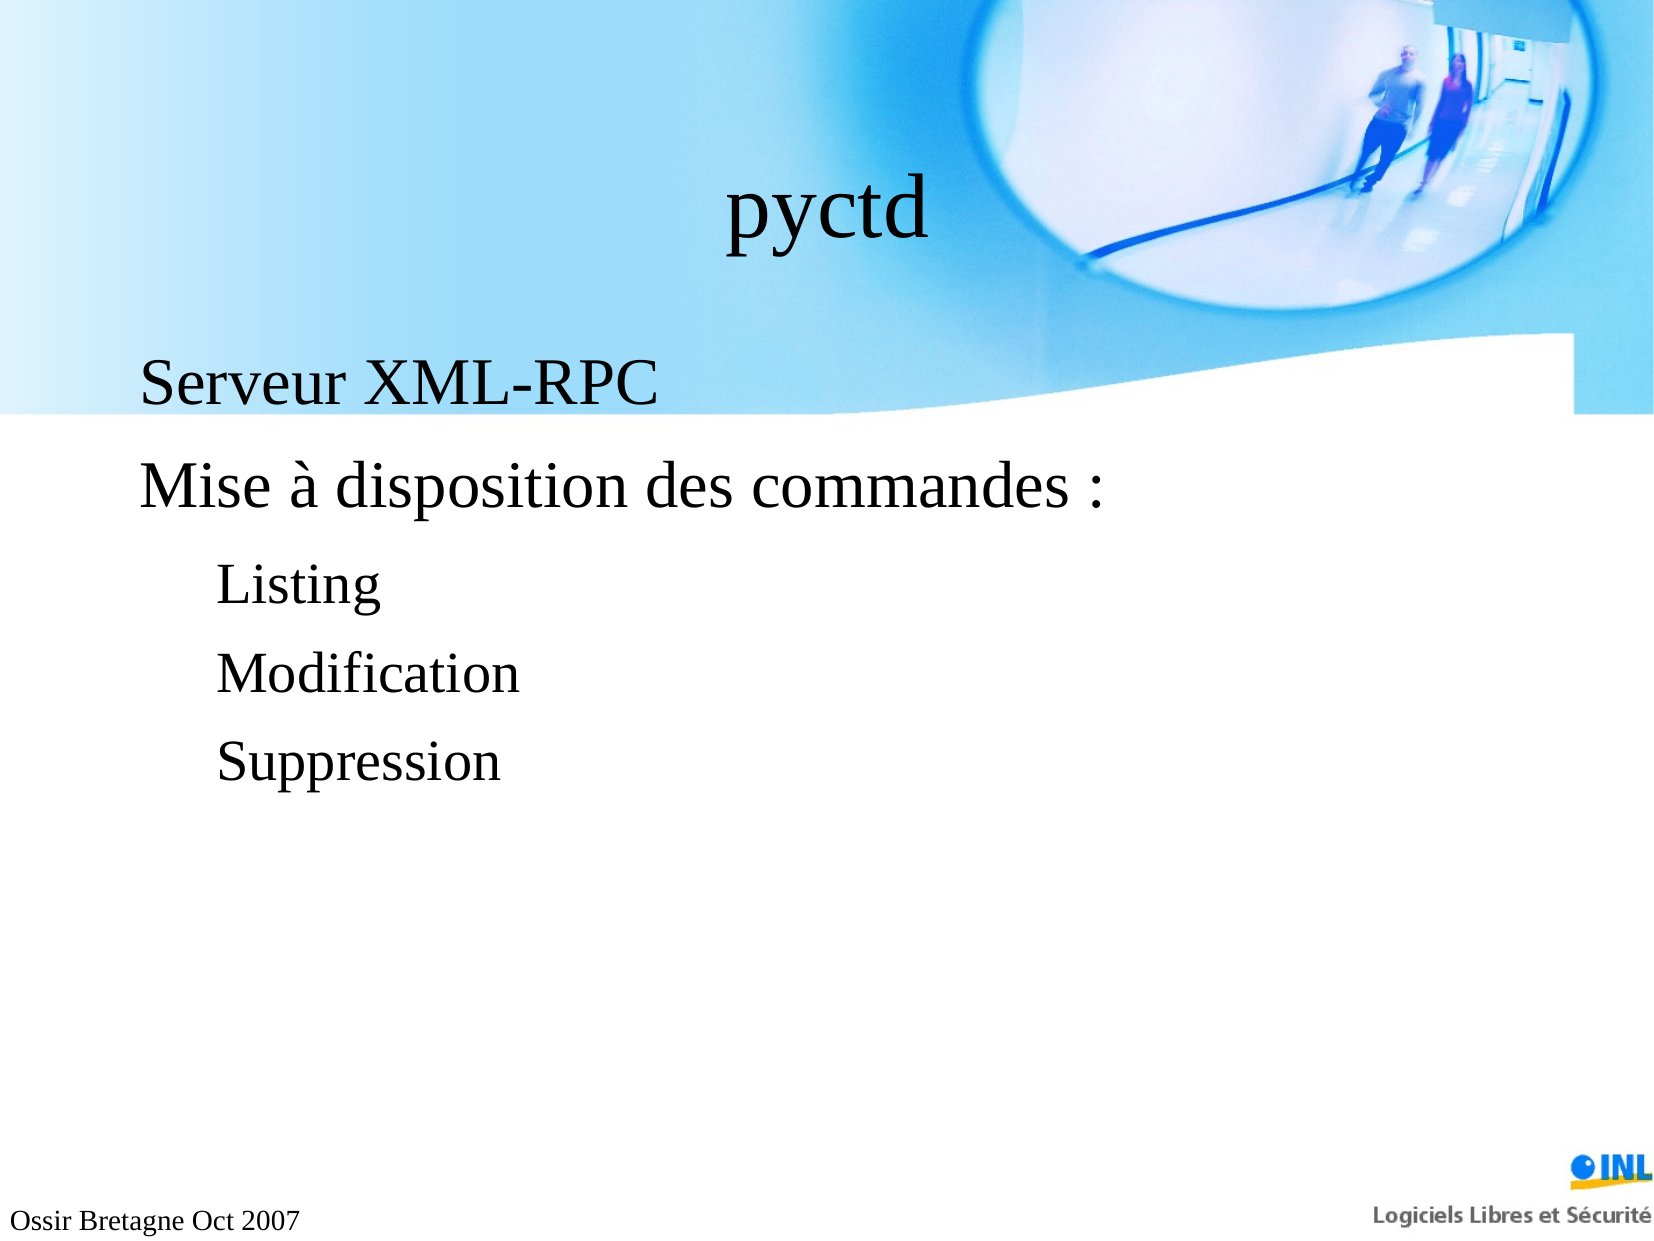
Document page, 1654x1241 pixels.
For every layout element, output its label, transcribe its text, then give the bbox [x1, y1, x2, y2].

title pyctd [121, 102, 1534, 311]
list Serveur XML-RPC Mise à disposition des commandes : Listing Modification Suppression [121, 344, 1534, 1127]
picture [0, 0, 1654, 1241]
